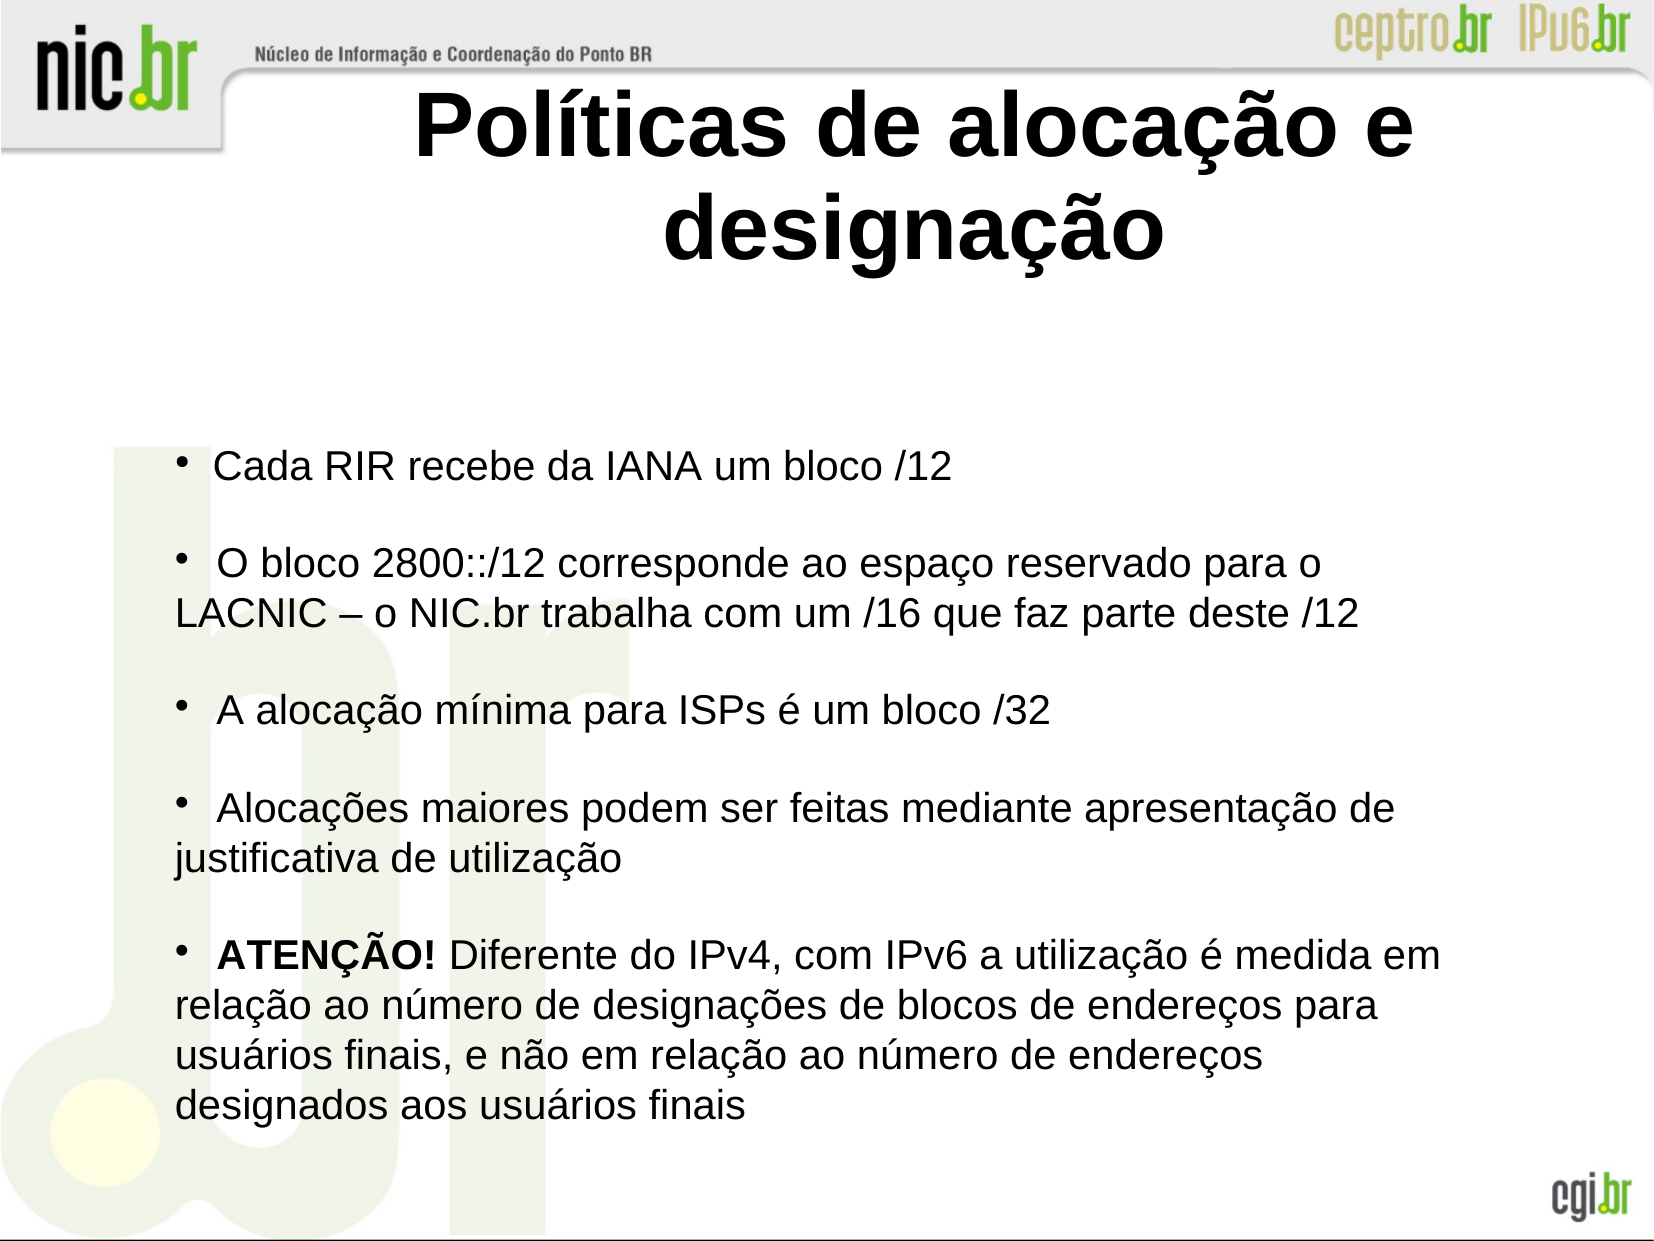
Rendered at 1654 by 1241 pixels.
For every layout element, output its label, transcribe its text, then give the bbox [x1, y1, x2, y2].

text_box Cada RIR recebe da IANA um bloco /12 O bloco 2800::/12 corresponde ao espaço reservado para o LACNIC – o NIC.br trabalha com um /16 que faz parte deste /12 A alocação mínima para ISPs é um bloco /32 Alocações maiores podem ser feitas mediante apresentação de justificativa de utilização ATENÇÃO! Diferente do IPv4, com IPv6 a utilização é medida em relação ao número de designações de blocos de endereços para usuários finais, e não em relação ao número de endereços designados aos usuários finais [160, 431, 1494, 485]
text_box Políticas de alocação e designação [177, 67, 1654, 186]
picture [0, 0, 1654, 1241]
